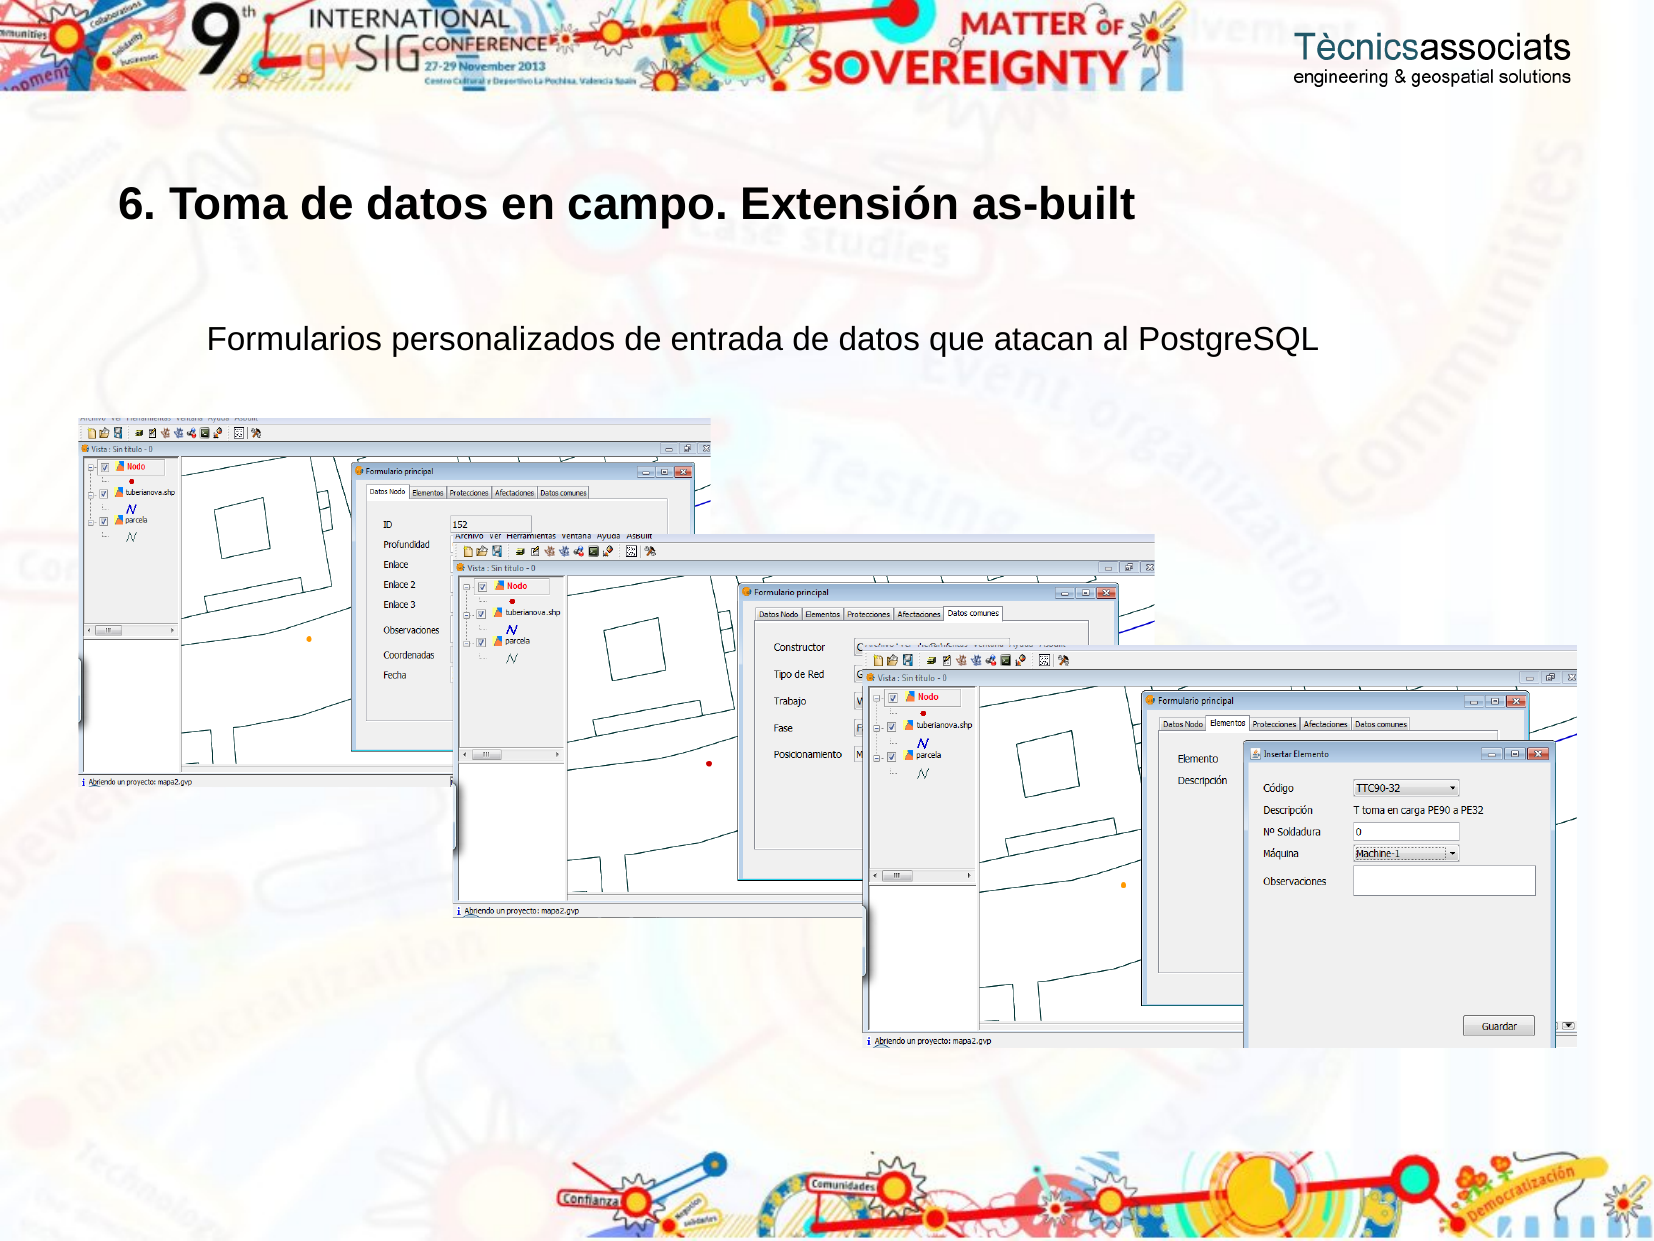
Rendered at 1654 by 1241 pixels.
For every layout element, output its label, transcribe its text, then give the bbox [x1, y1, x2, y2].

text_box 6. Toma de datos en campo. Extensión as-built [118, 186, 1300, 221]
picture [0, 0, 1654, 1241]
text_box Formularios personalizados de entrada de datos que atacan al PostgreSQL [135, 259, 1465, 455]
